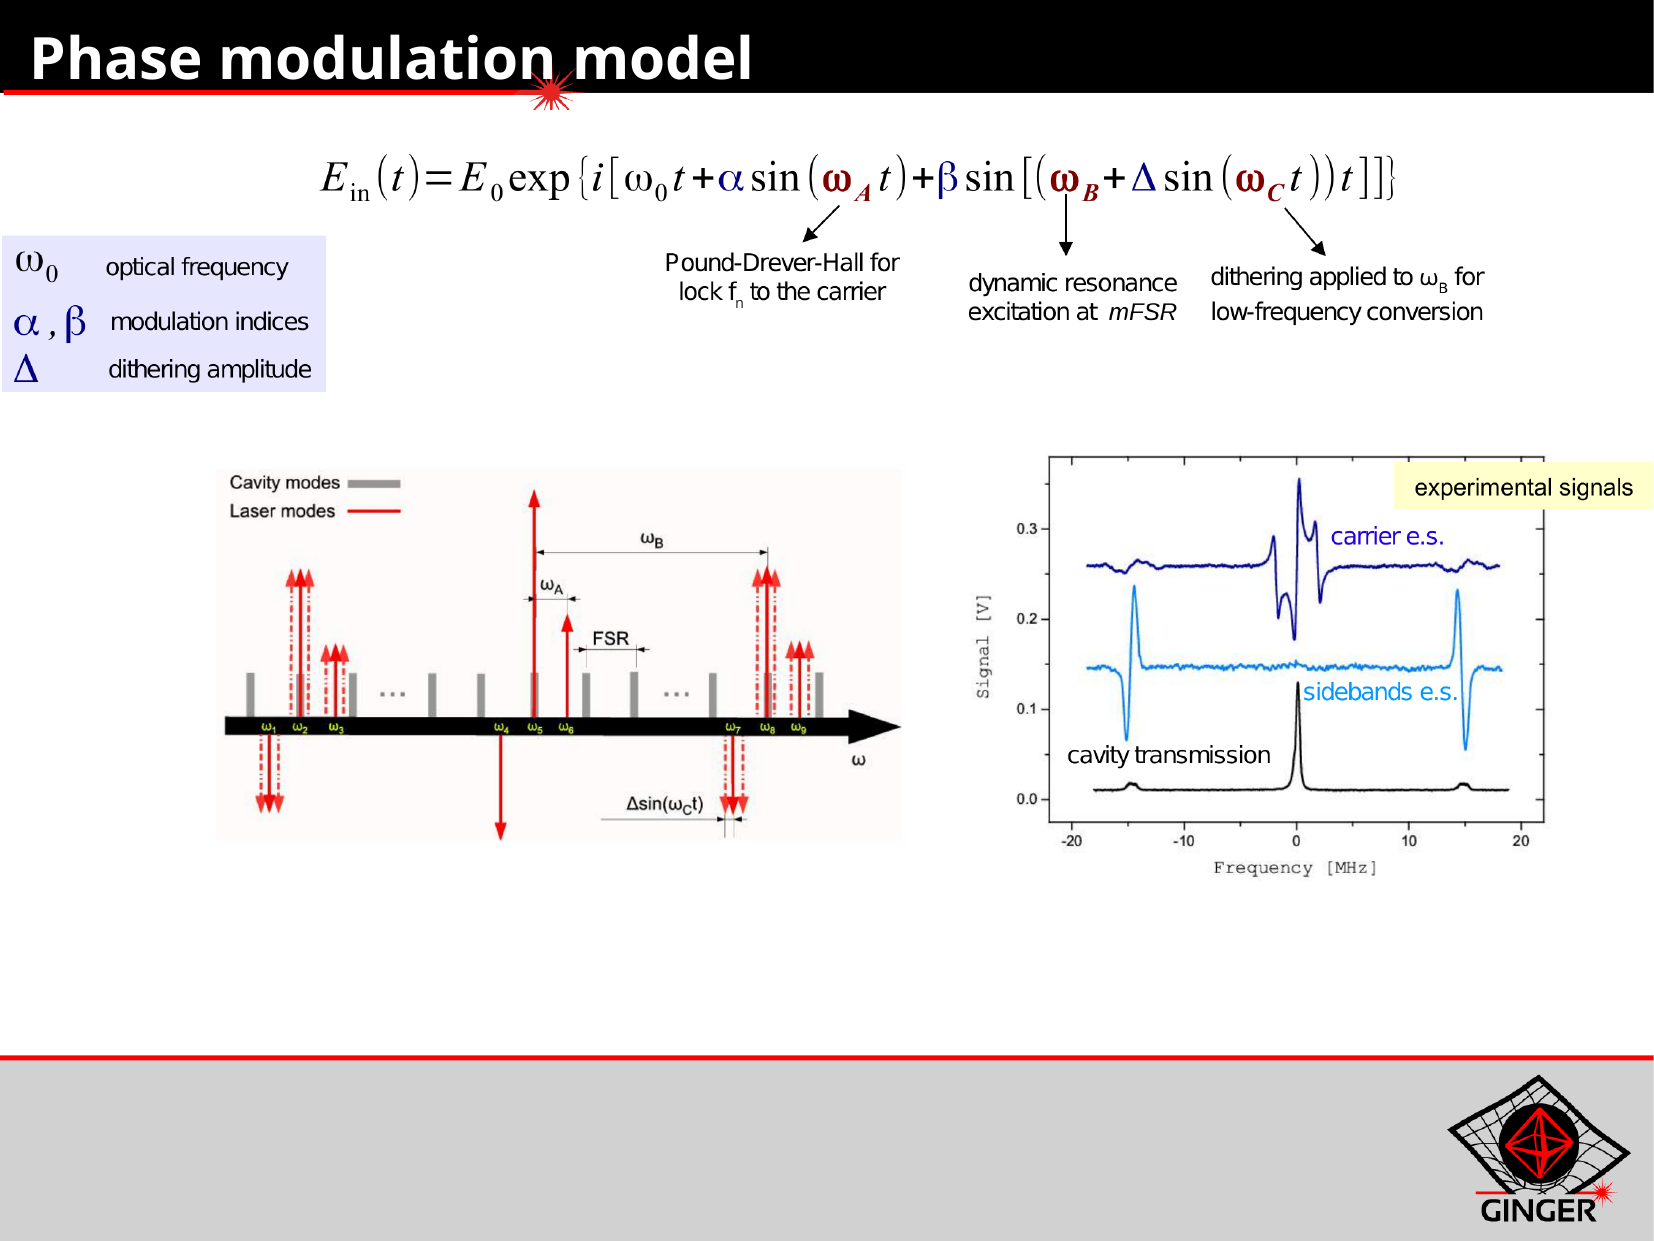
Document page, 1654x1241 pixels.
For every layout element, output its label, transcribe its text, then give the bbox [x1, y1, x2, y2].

text_box Phase modulation model [15, 9, 901, 91]
picture [0, 0, 1654, 1241]
